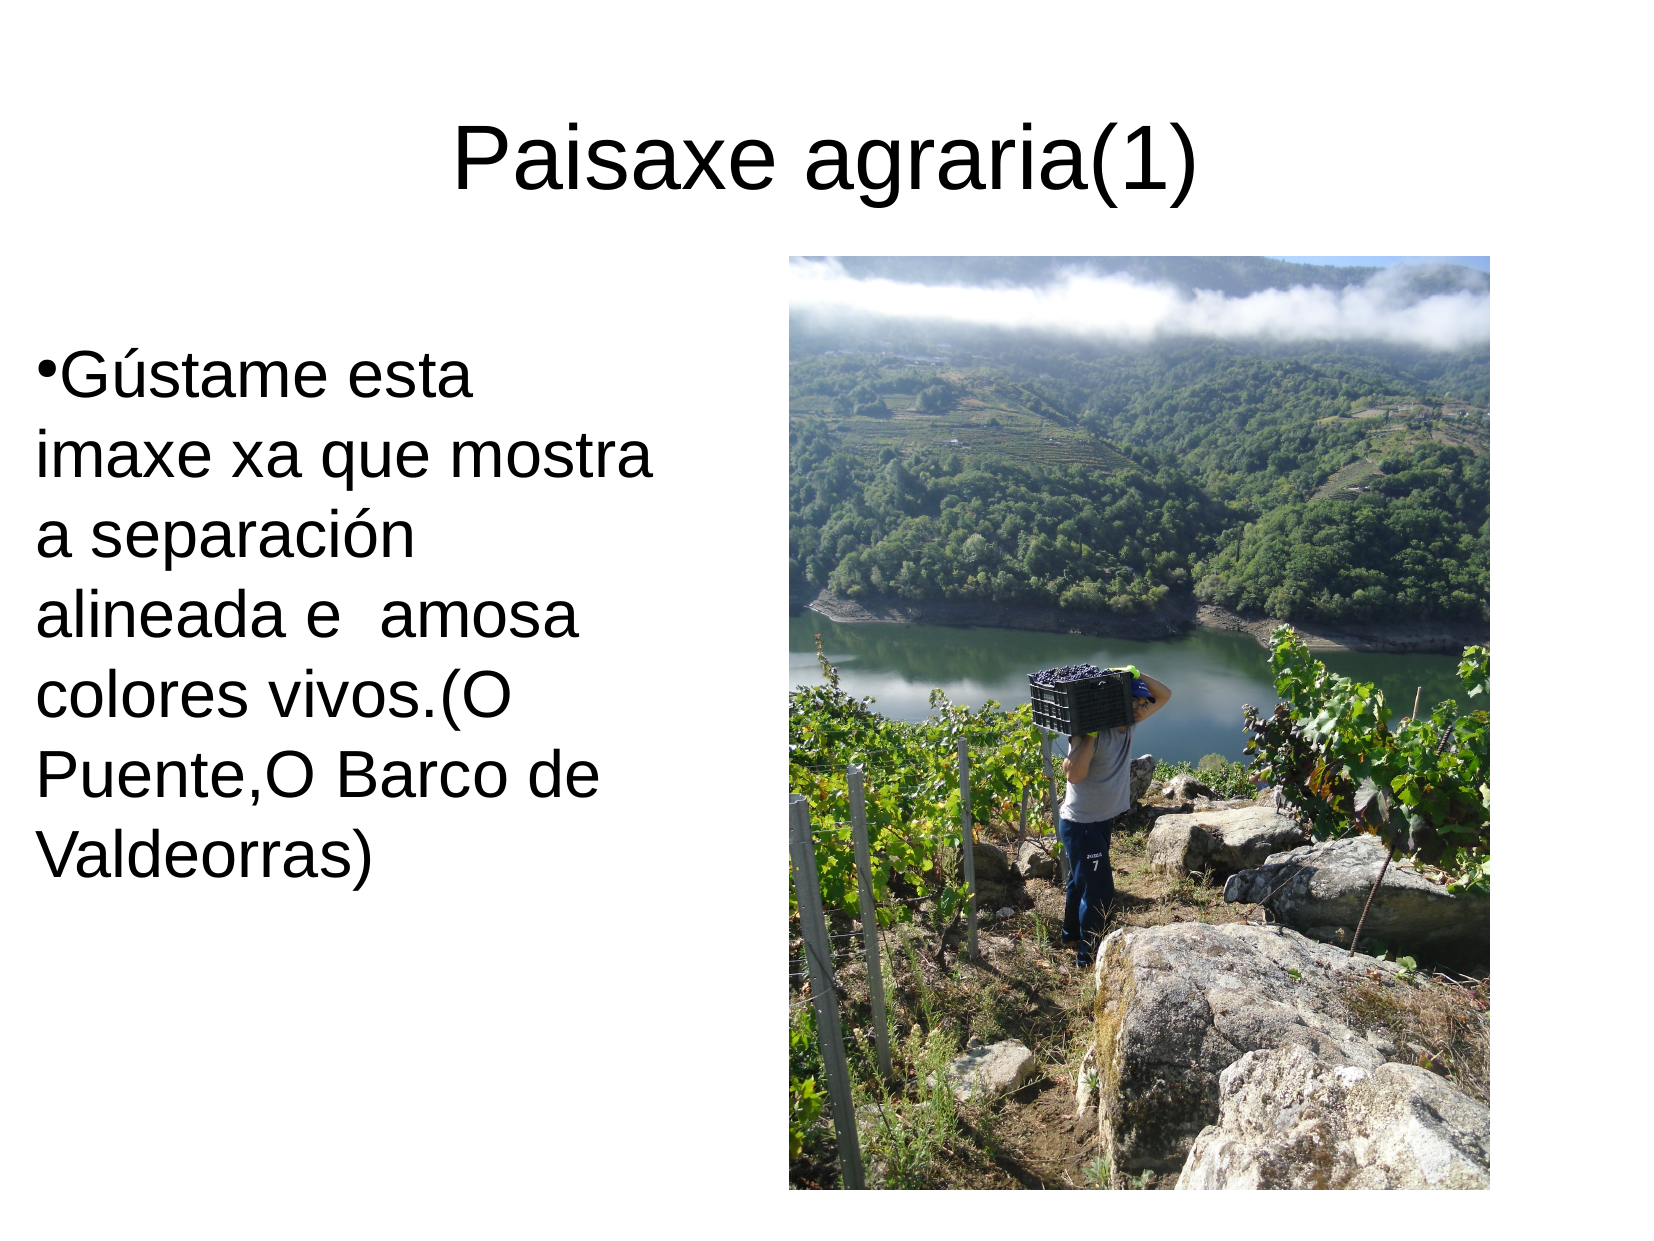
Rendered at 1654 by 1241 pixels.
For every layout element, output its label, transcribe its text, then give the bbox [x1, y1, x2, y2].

picture [789, 256, 1490, 1190]
list Gústame esta imaxe xa que mostra a separación alineada e amosa colores vivos.(O Puente,O Barco de Valdeorras) [35, 330, 668, 1125]
title Paisaxe agraria(1) [82, 49, 1571, 257]
